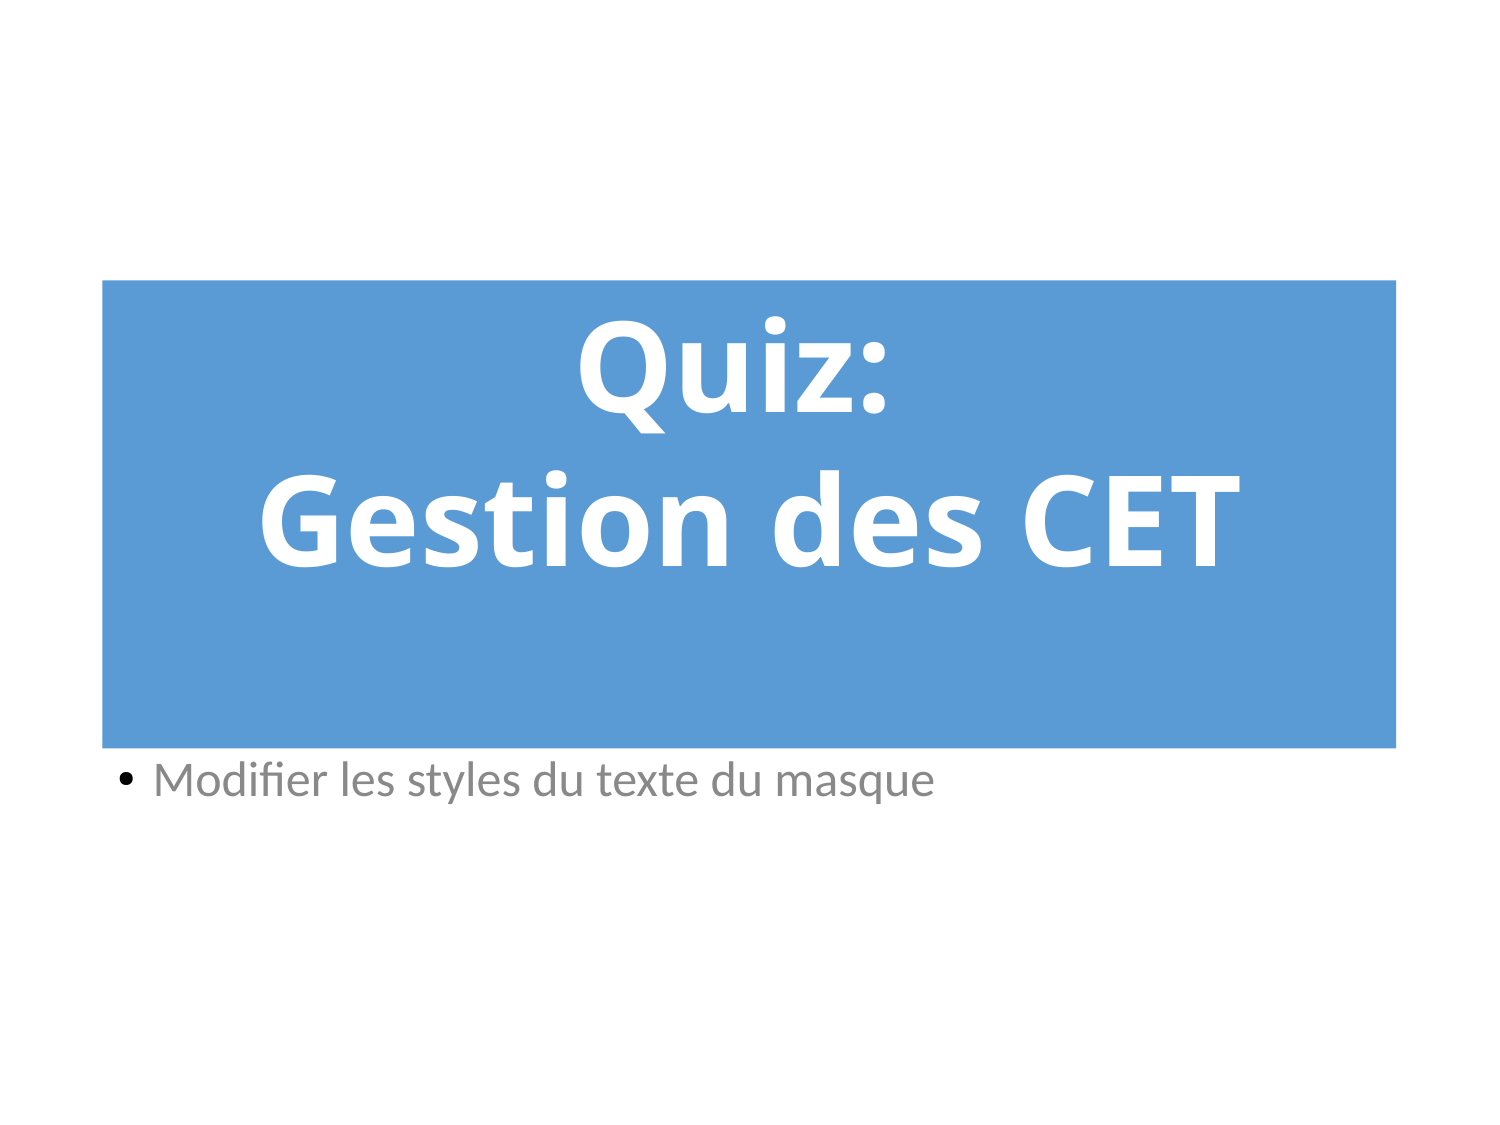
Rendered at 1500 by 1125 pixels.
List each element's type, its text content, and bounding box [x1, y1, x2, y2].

text_box Quiz: Gestion des CET [102, 280, 1397, 749]
